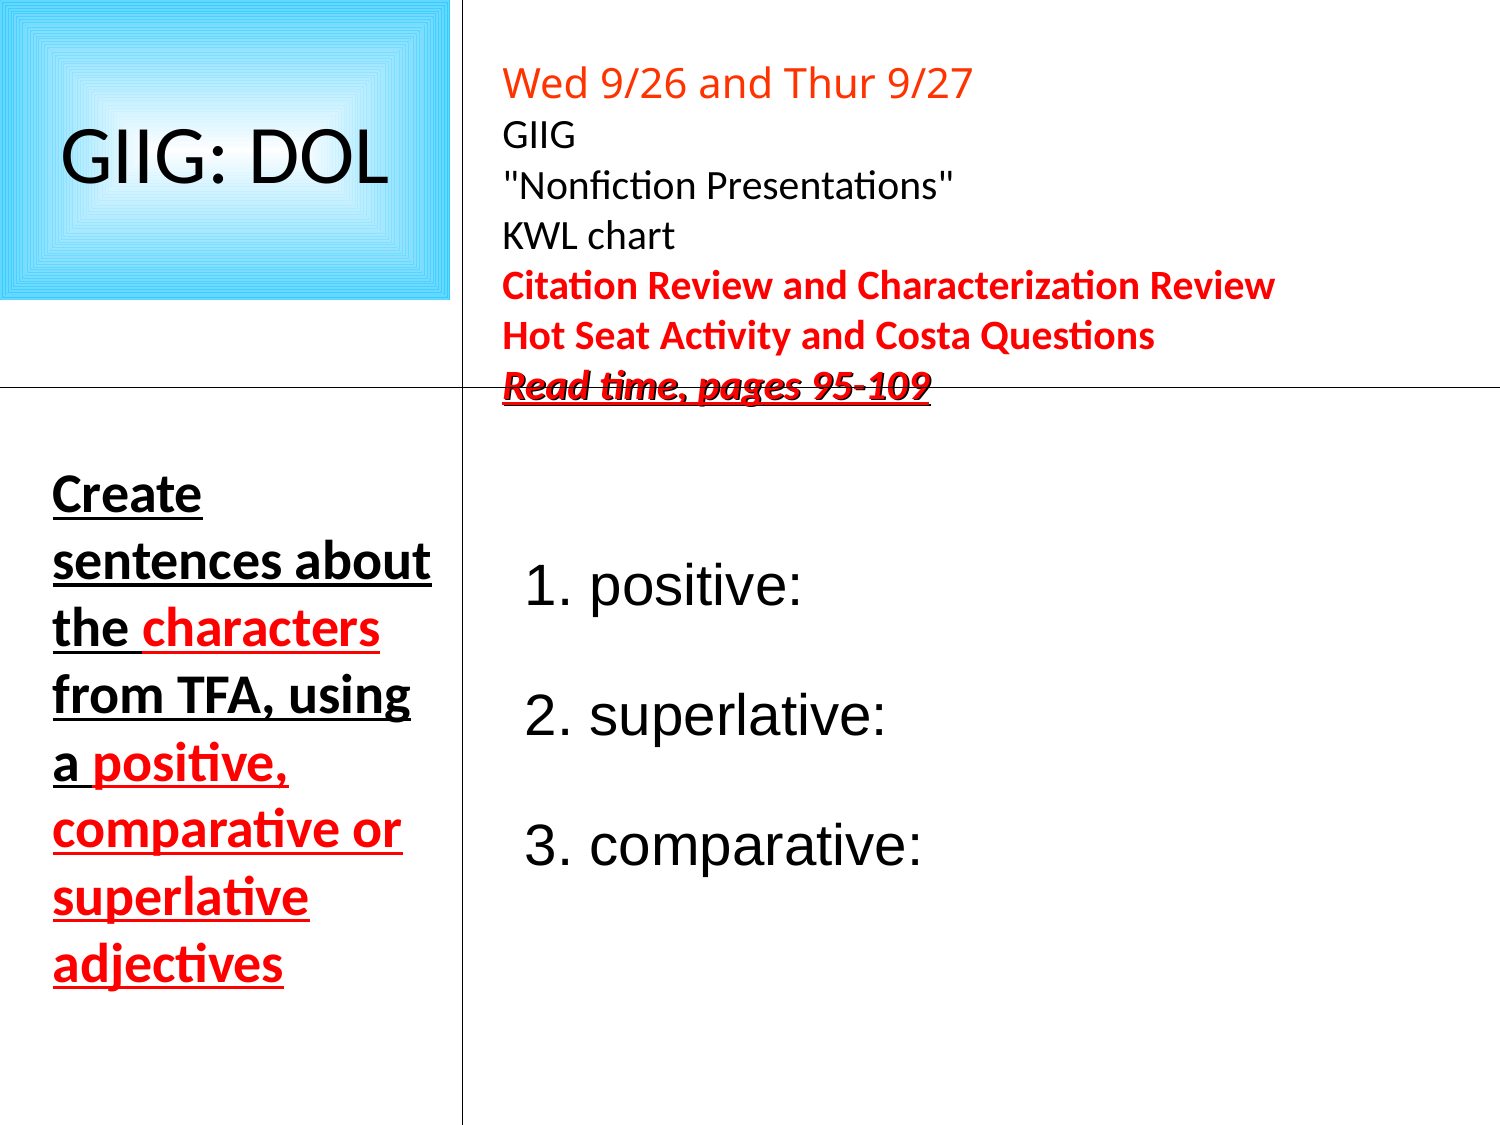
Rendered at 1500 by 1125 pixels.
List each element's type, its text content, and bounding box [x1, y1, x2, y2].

title GIIG: DOL [0, 0, 450, 300]
text_box Wed 9/26 and Thur 9/27 GIIG "Nonfiction Presentations" KWL chart Citation Review and Characterization Review Hot Seat Activity and Costa Questions Read time, pages 95-109 [487, 49, 1360, 363]
list Create sentences about the characters from TFA, using a positive, comparative or superlative adjectives [37, 388, 451, 1018]
text_box 1. positive: 2. superlative: 3. comparative: [510, 479, 1448, 1125]
